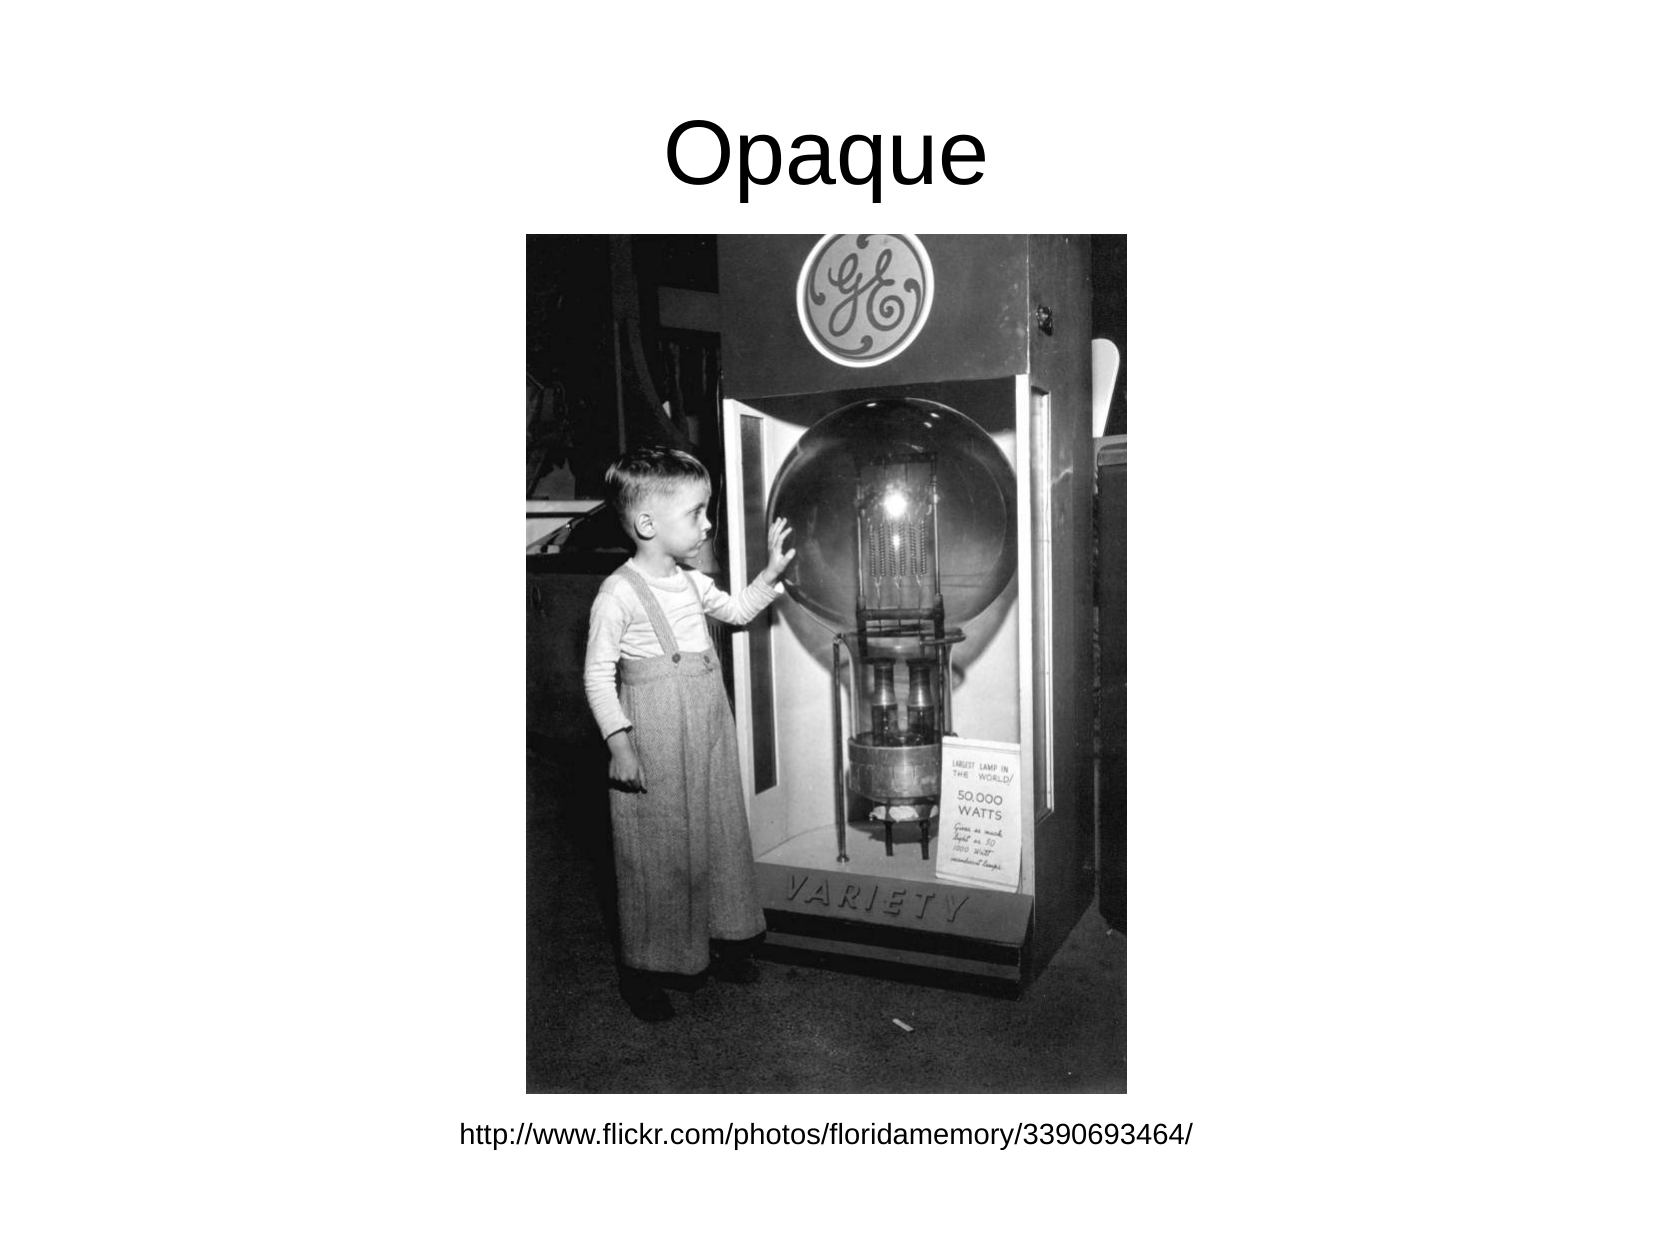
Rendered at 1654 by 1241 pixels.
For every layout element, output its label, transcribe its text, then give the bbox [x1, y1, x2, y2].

picture [526, 234, 1127, 1094]
title Opaque [82, 49, 1571, 257]
subtitle http://www.flickr.com/photos/floridamemory/3390693464/ [82, 1109, 1571, 1161]
